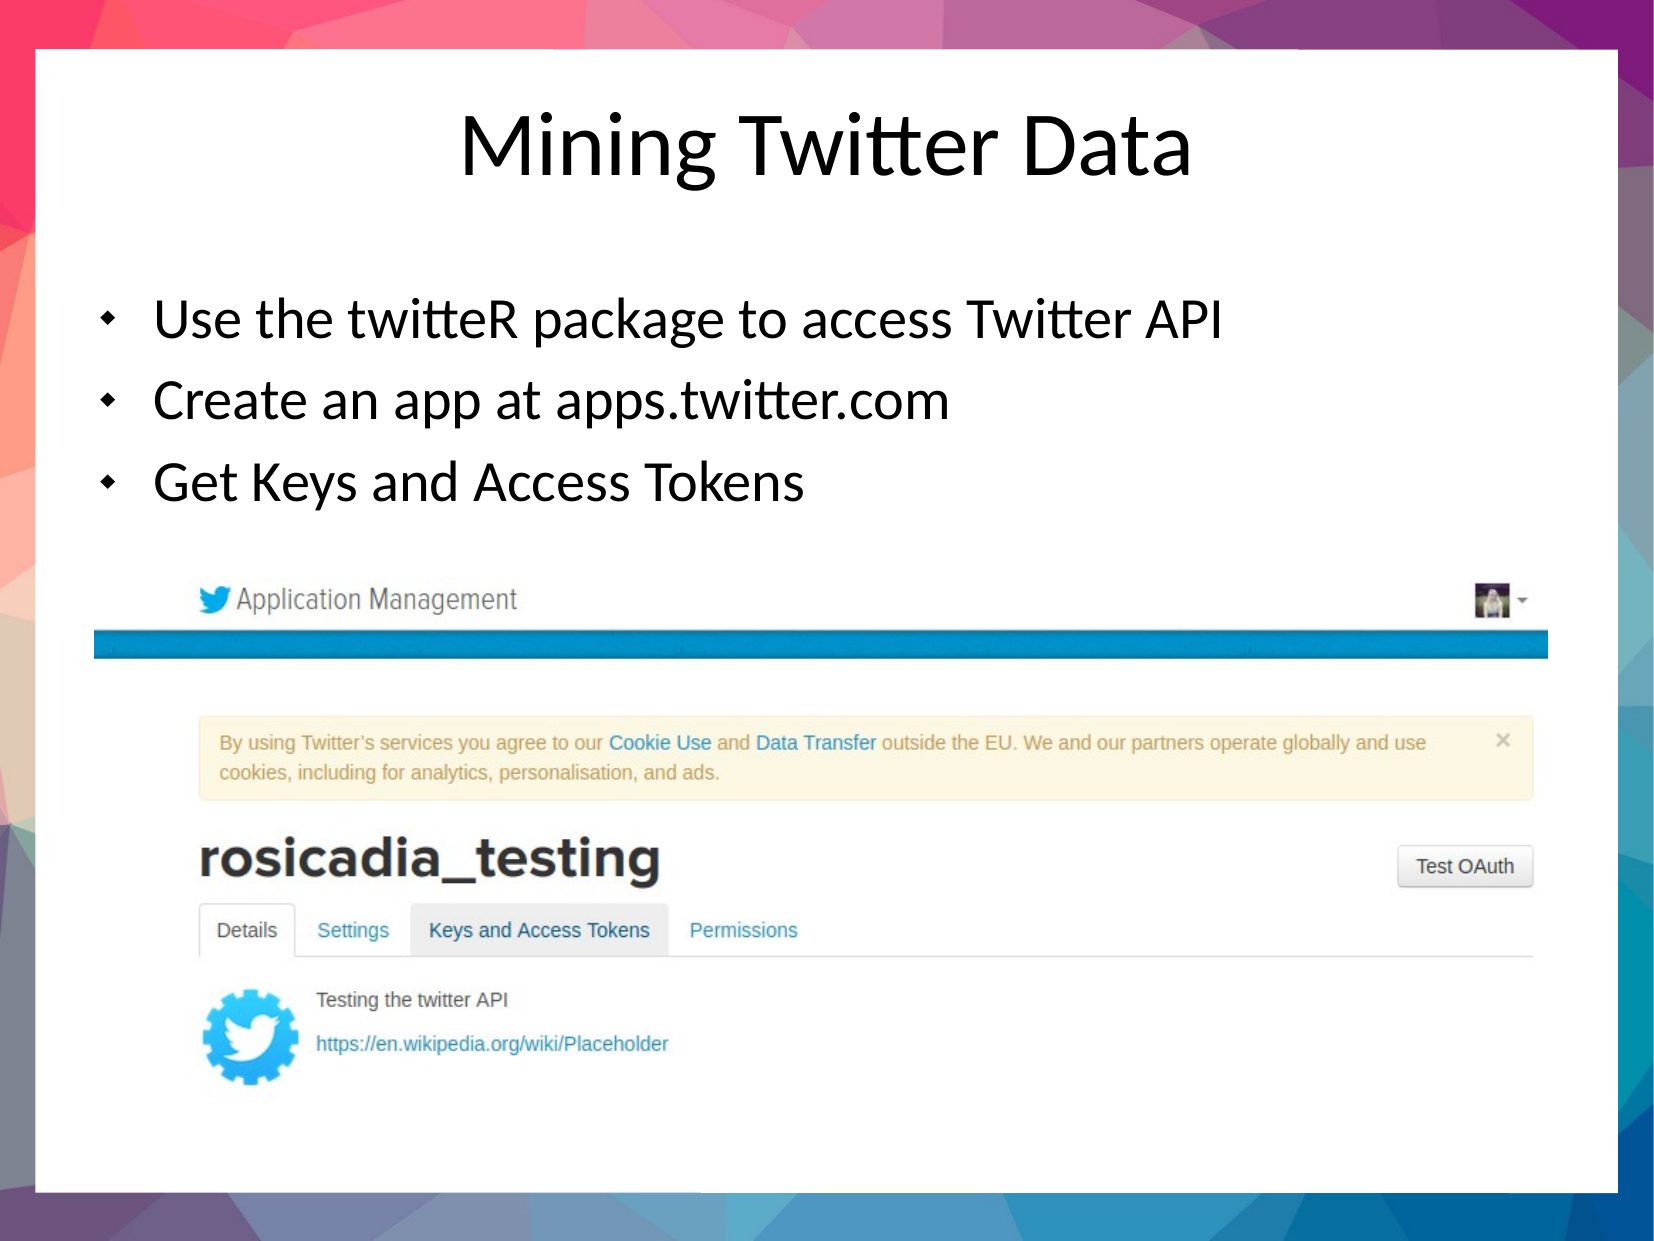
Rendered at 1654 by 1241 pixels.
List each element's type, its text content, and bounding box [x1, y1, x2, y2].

list Use the twitteR package to access Twitter API Create an app at apps.twitter.com Get Keys and Access Tokens [82, 296, 1571, 1016]
picture [1385, 1106, 1654, 1241]
title Mining Twitter Data [82, 49, 1571, 257]
picture [94, 578, 1548, 632]
picture [0, 0, 1654, 1241]
picture [94, 658, 1548, 1098]
